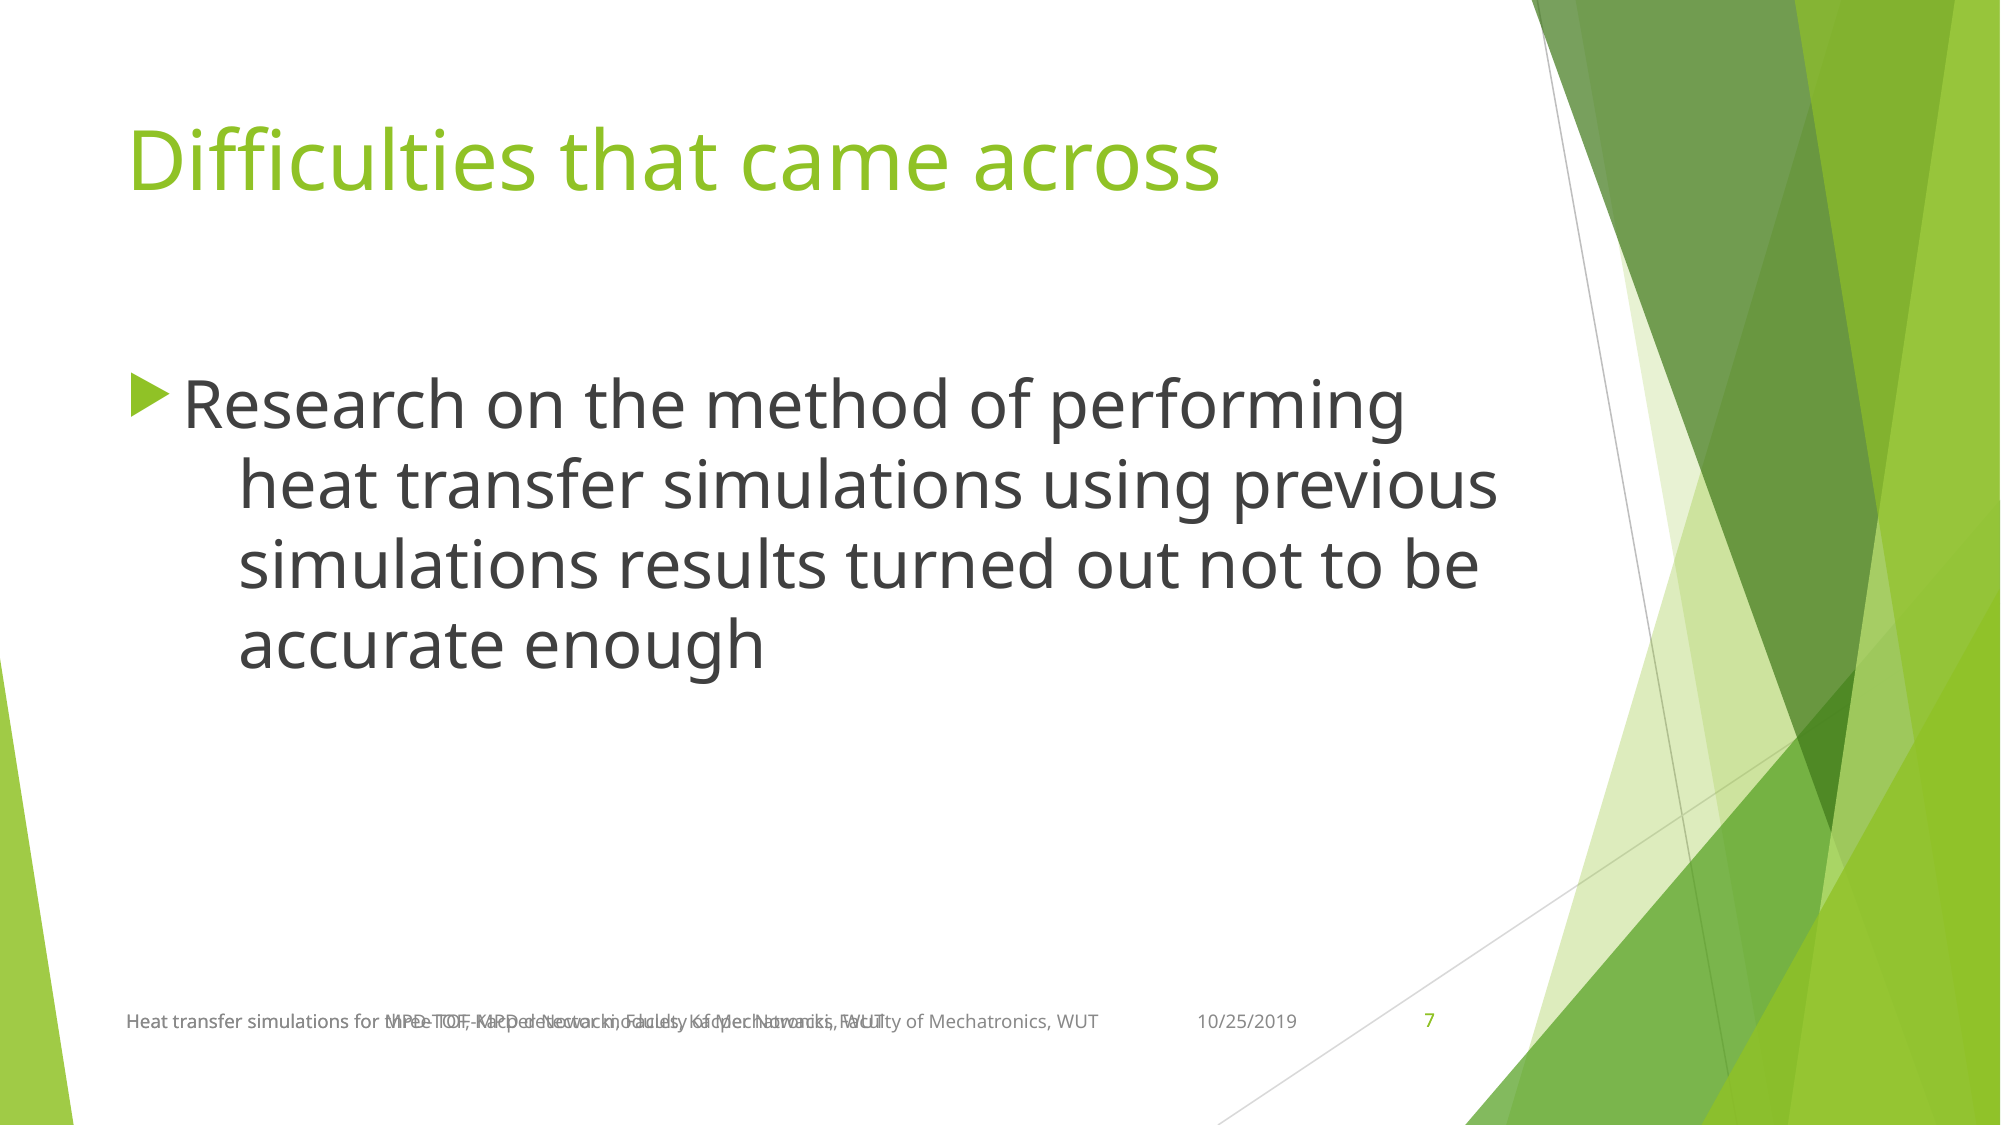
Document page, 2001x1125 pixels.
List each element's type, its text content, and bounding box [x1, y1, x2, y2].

text_box Heat transfer simulations for three TOF-MPD detector modules, Kacper Nowacki, Faculty of Mechatronics, WUT [111, 991, 1145, 1051]
title Difficulties that came across [111, 99, 1522, 317]
list Research on the method of performing heat transfer simulations using previous simulations results turned out not to be accurate enough [111, 354, 1522, 992]
text_box 10/25/2019 [1181, 991, 1332, 1051]
text_box [1409, 991, 1522, 1051]
